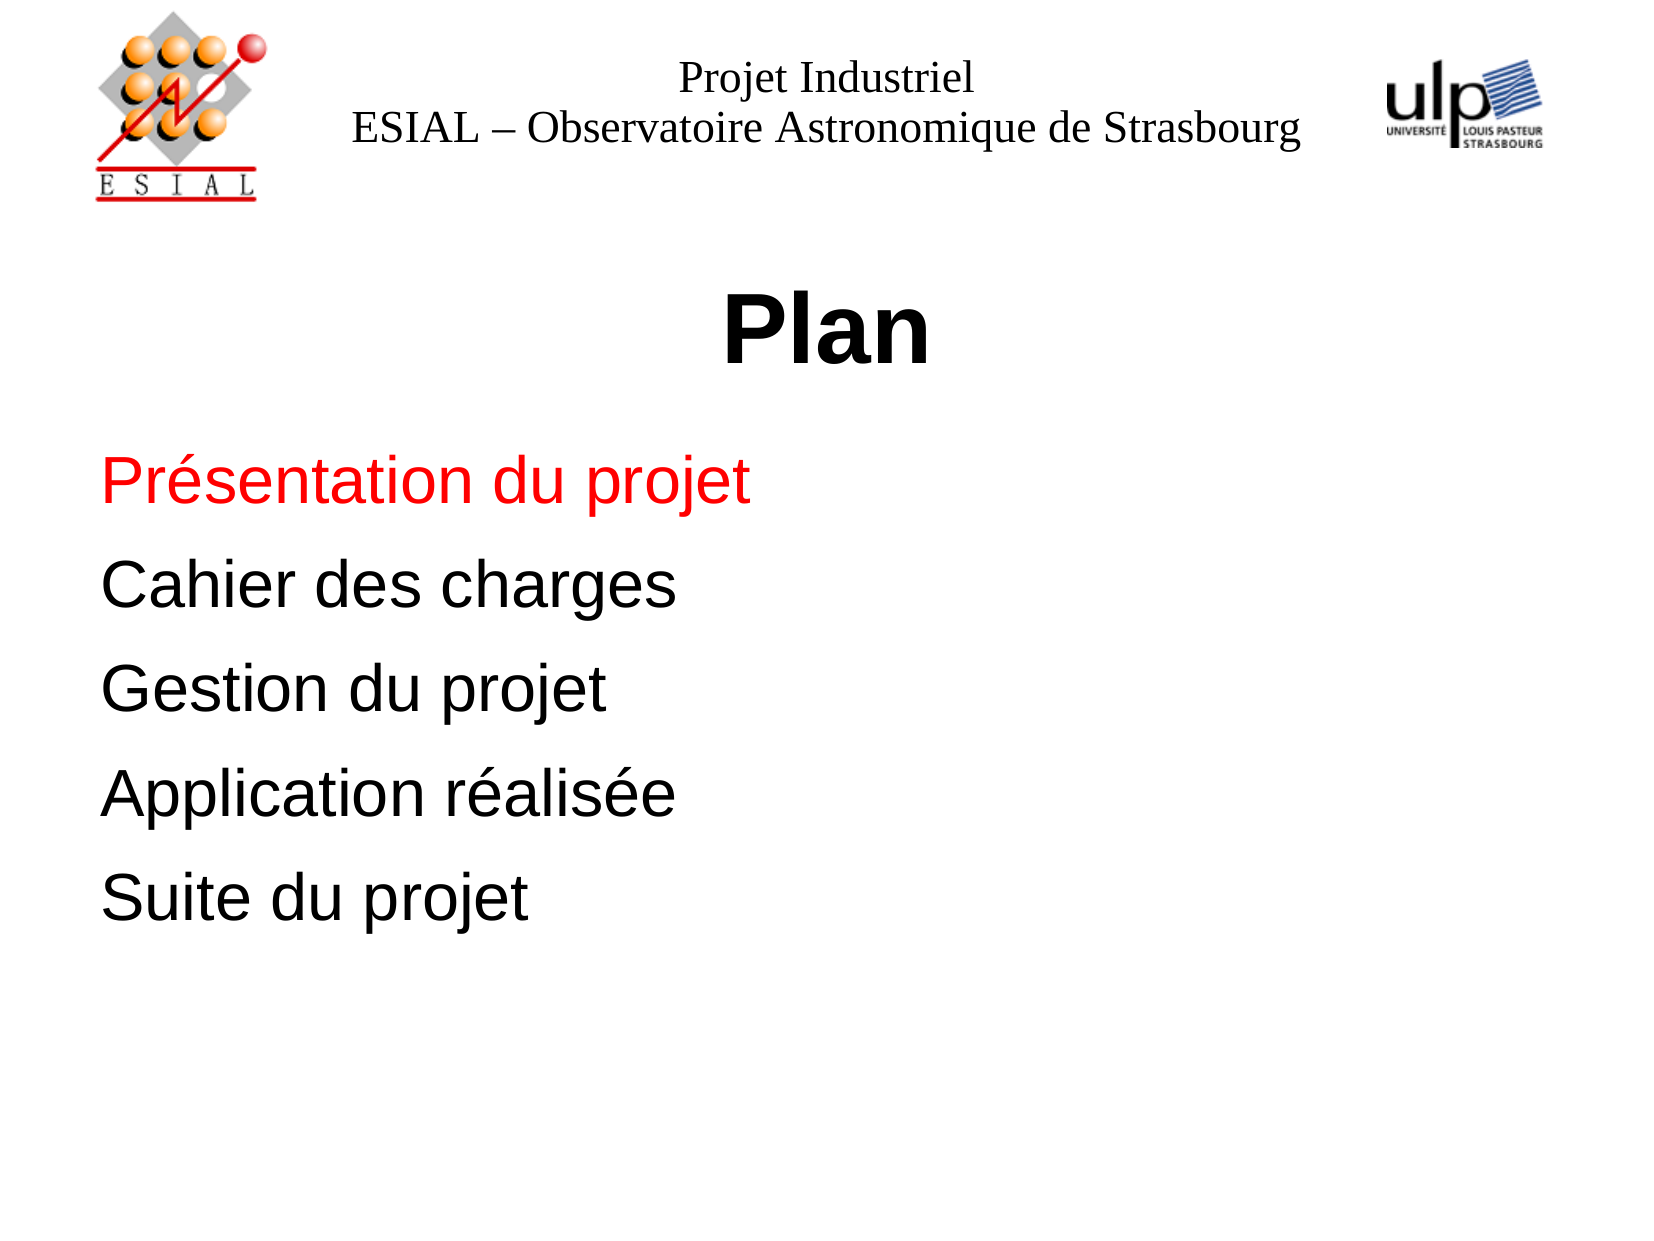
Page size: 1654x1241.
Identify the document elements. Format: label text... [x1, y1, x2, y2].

list Présentation du projet Cahier des charges Gestion du projet Application réalisée Suite du projet [82, 442, 1571, 1094]
title Projet Industriel ESIAL – Observatoire Astronomique de Strasbourg [82, 49, 1571, 257]
text_box Plan [265, 265, 1388, 414]
picture [88, 6, 273, 49]
